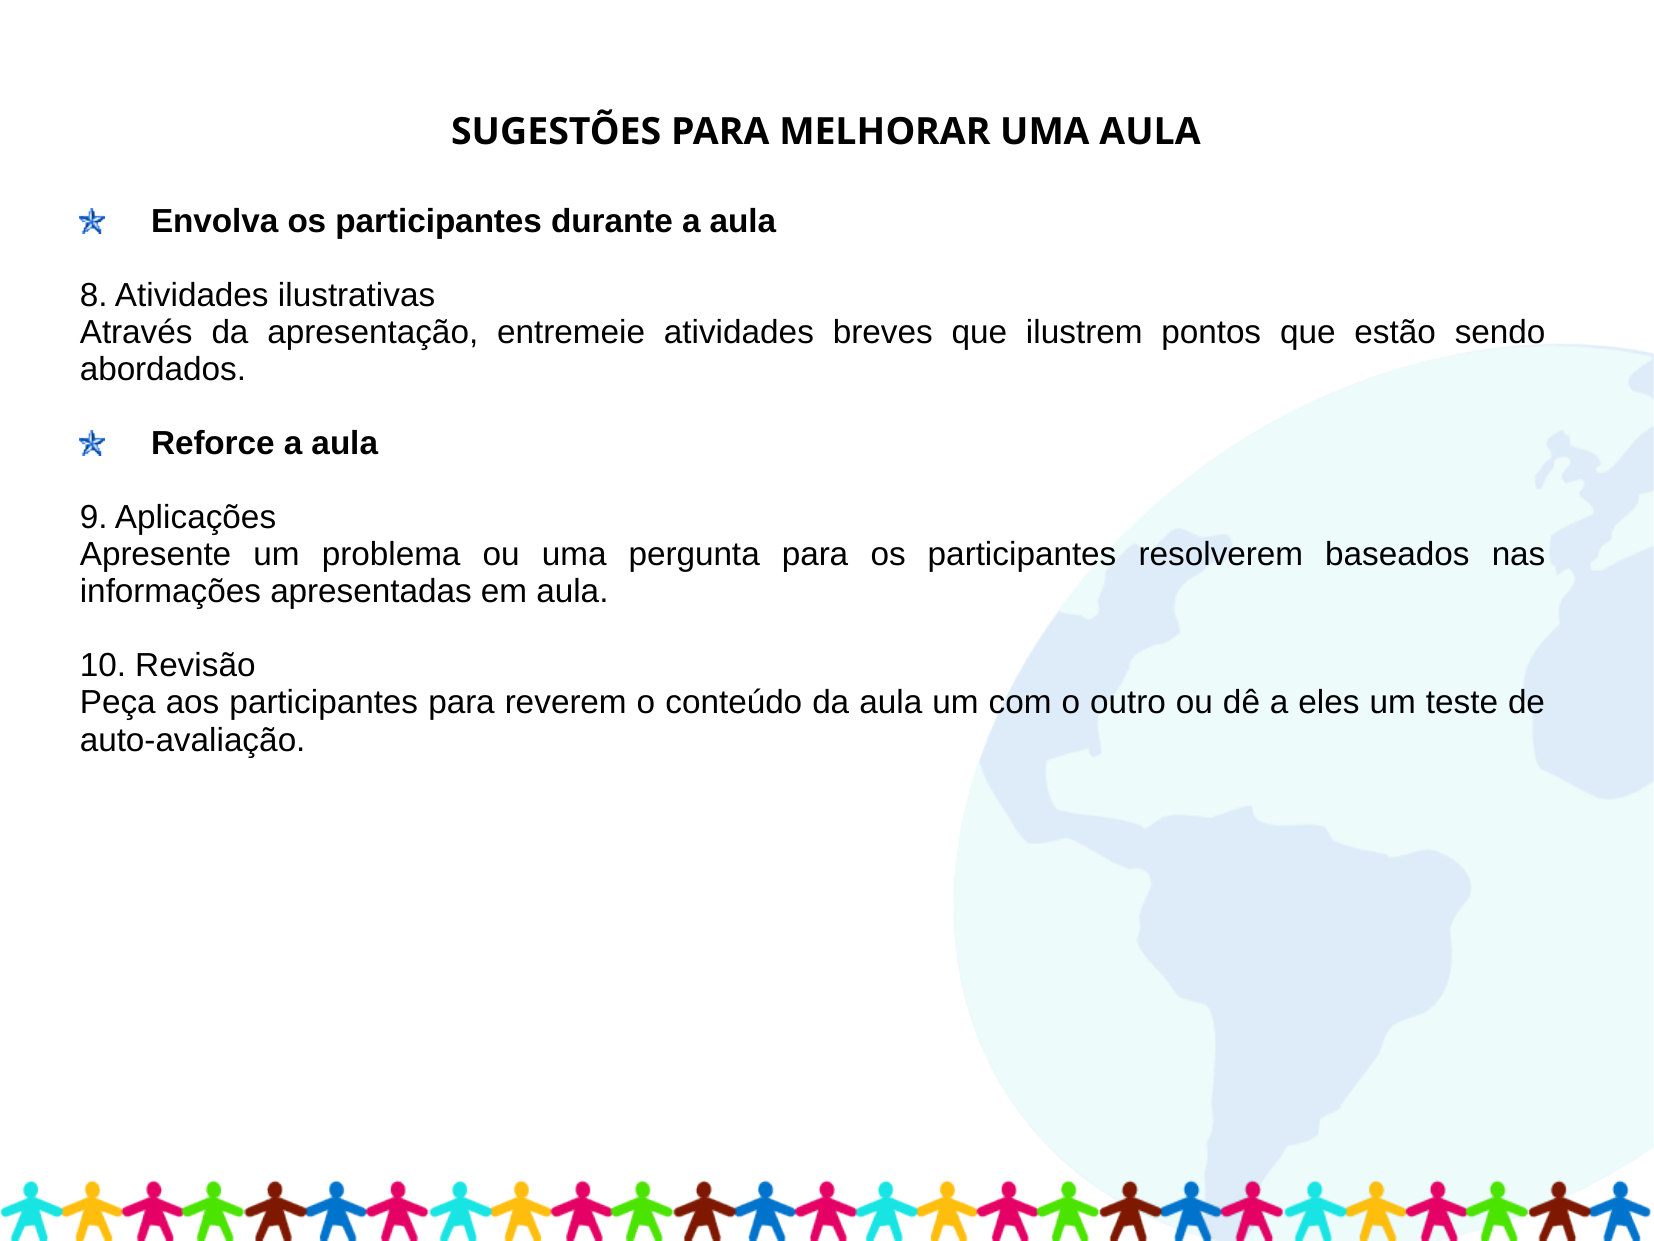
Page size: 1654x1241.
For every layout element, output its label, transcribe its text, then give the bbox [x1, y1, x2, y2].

picture [0, 0, 1654, 1241]
title SUGESTÕES PARA MELHORAR UMA AULA [81, 90, 1571, 172]
text_box Envolva os participantes durante a aula 8. Atividades ilustrativas Através da apresentação, entremeie atividades breves que ilustrem pontos que estão sendo abordados. Reforce a aula 9. Aplicações Apresente um problema ou uma pergunta para os participantes resolverem baseados nas informações apresentadas em aula. 10. Revisão Peça aos participantes para reverem o conteúdo da aula um com o outro ou dê a eles um teste de auto-avaliação. [65, 195, 1563, 1241]
